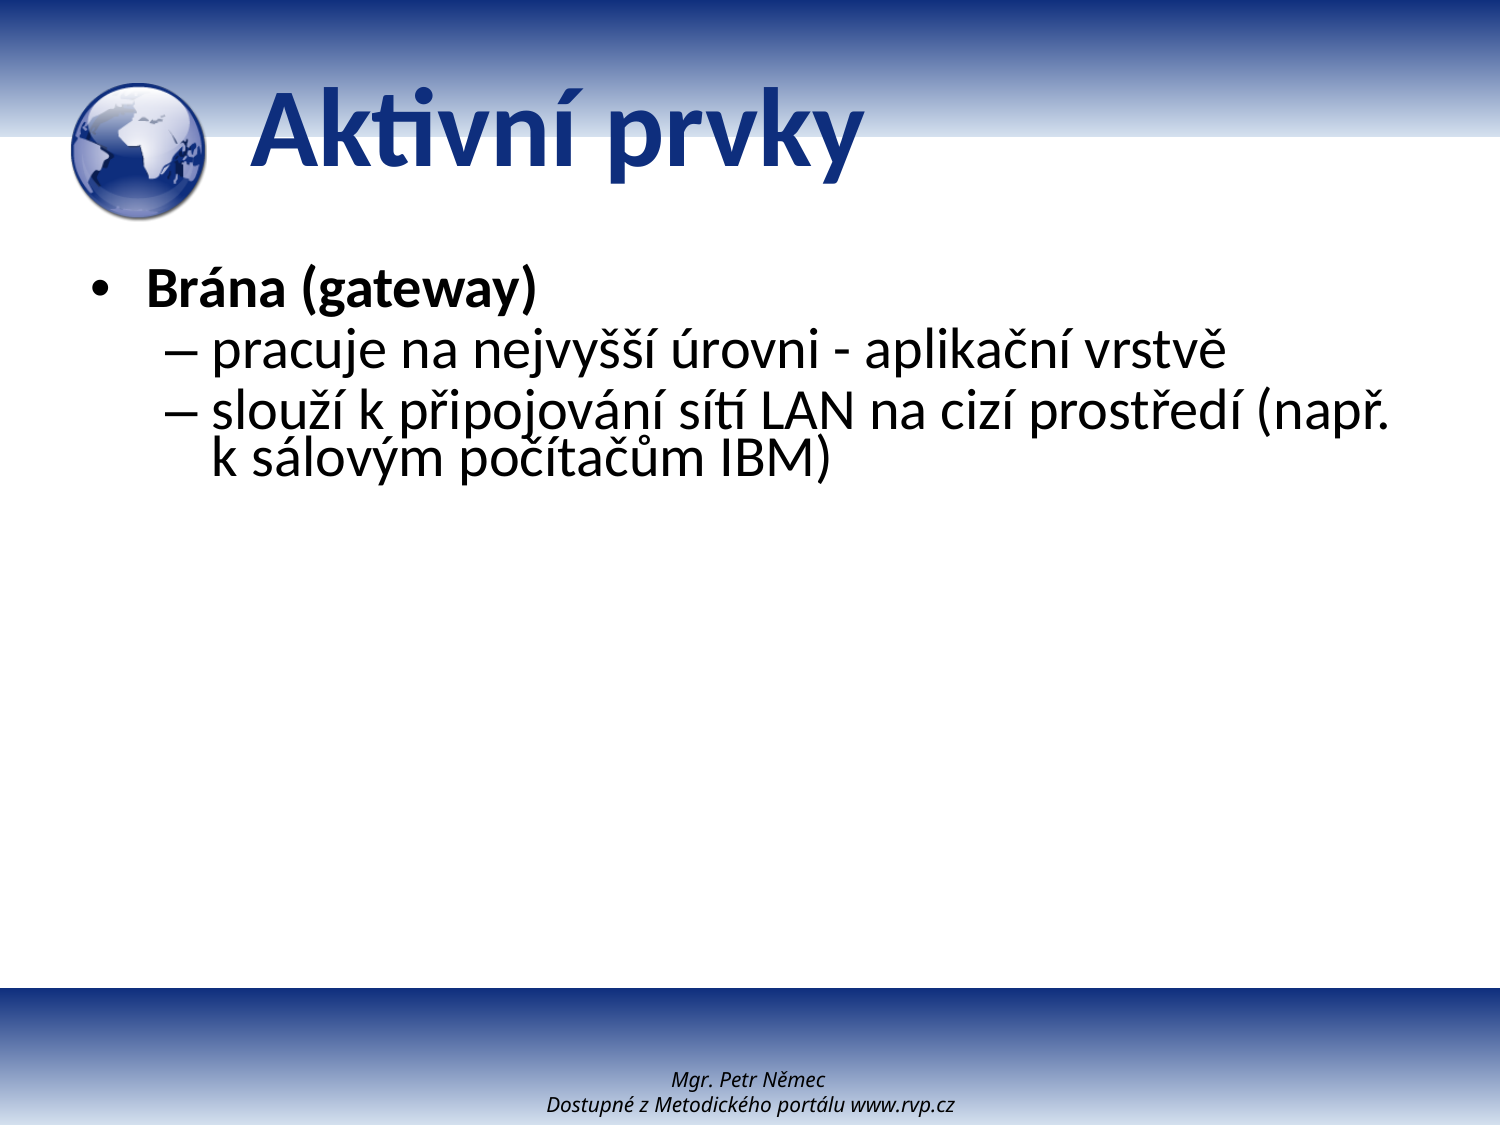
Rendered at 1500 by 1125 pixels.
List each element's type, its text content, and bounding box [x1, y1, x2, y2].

title Aktivní prvky [235, 45, 1426, 233]
picture [69, 83, 207, 222]
list Brána (gateway) pracuje na nejvyšší úrovni - aplikační vrstvě slouží k připojování sítí LAN na cizí prostředí (např. k sálovým počítačům IBM) [75, 262, 1426, 1006]
